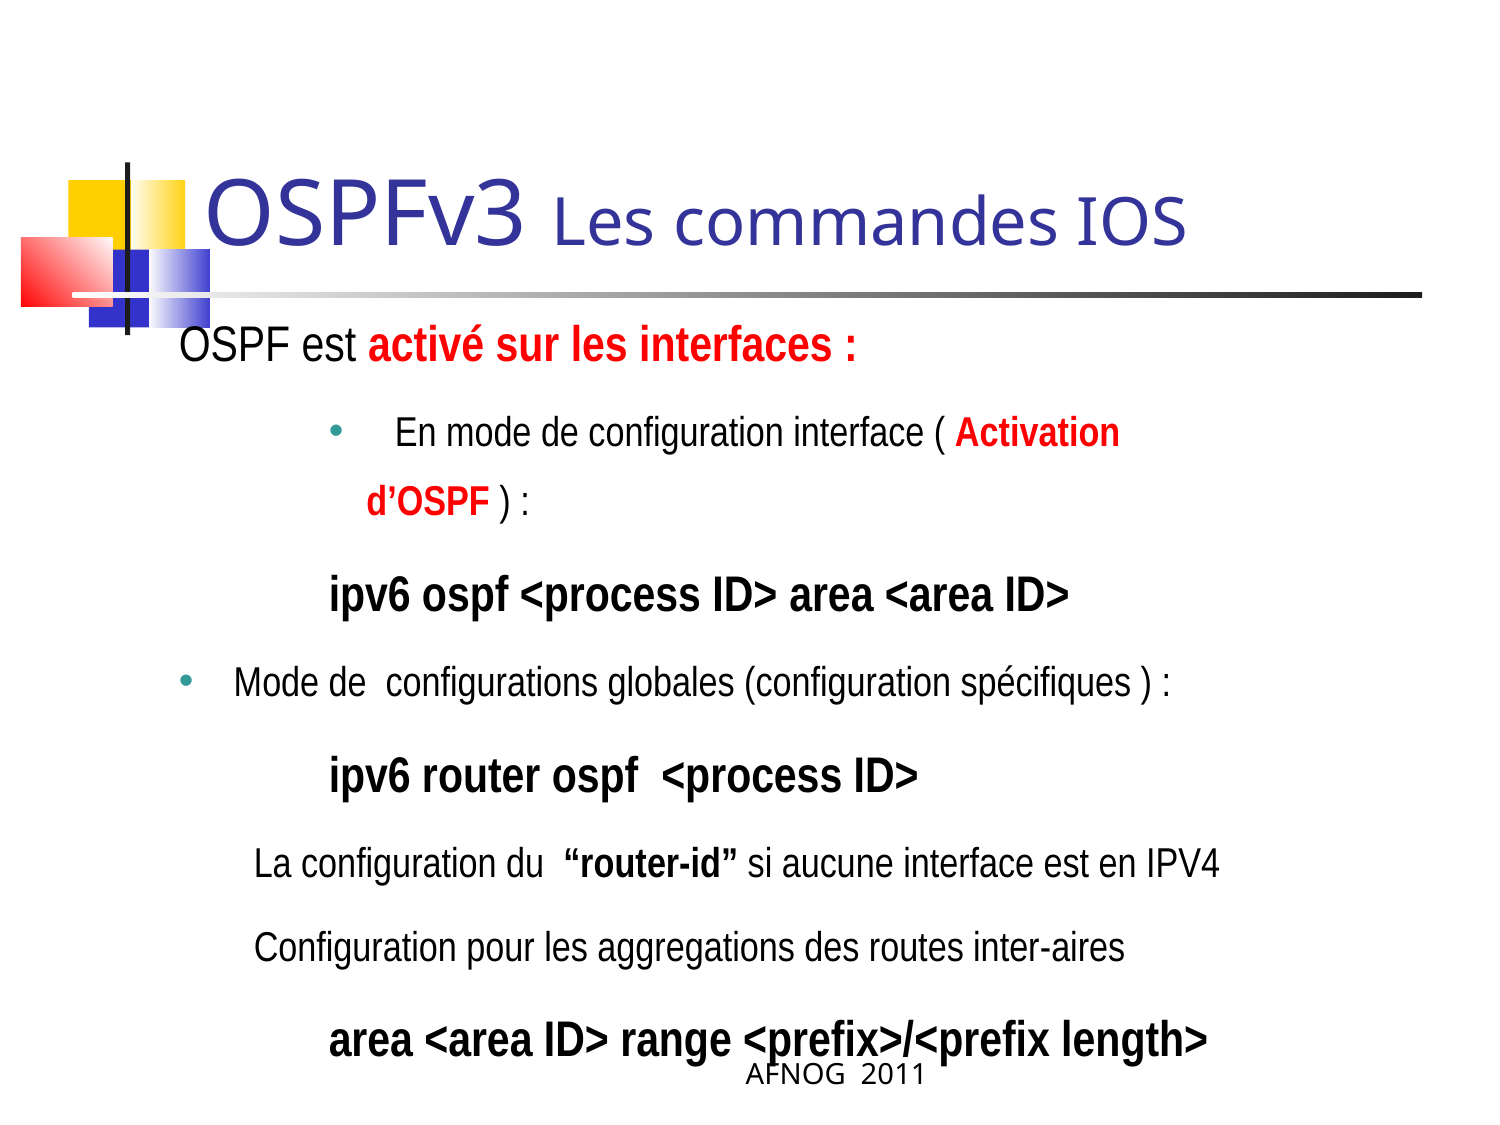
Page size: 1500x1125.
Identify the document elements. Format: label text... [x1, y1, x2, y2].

text_box AFNOG 2011 [599, 1075, 1074, 1099]
title OSPFv3 Les commandes IOS [188, 0, 1467, 276]
text_box OSPF est activé sur les interfaces : En mode de configuration interface ( Activation d’OSPF ) : ipv6 ospf <process ID> area <area ID> Mode de configurations globales (configuration spécifiques ) : ipv6 router ospf <process ID> La configuration du “router-id” si aucune interface est en IPV4 Configuration pour les aggregations des routes inter-aires area <area ID> range <prefix>/<prefix length> [164, 281, 1287, 1075]
